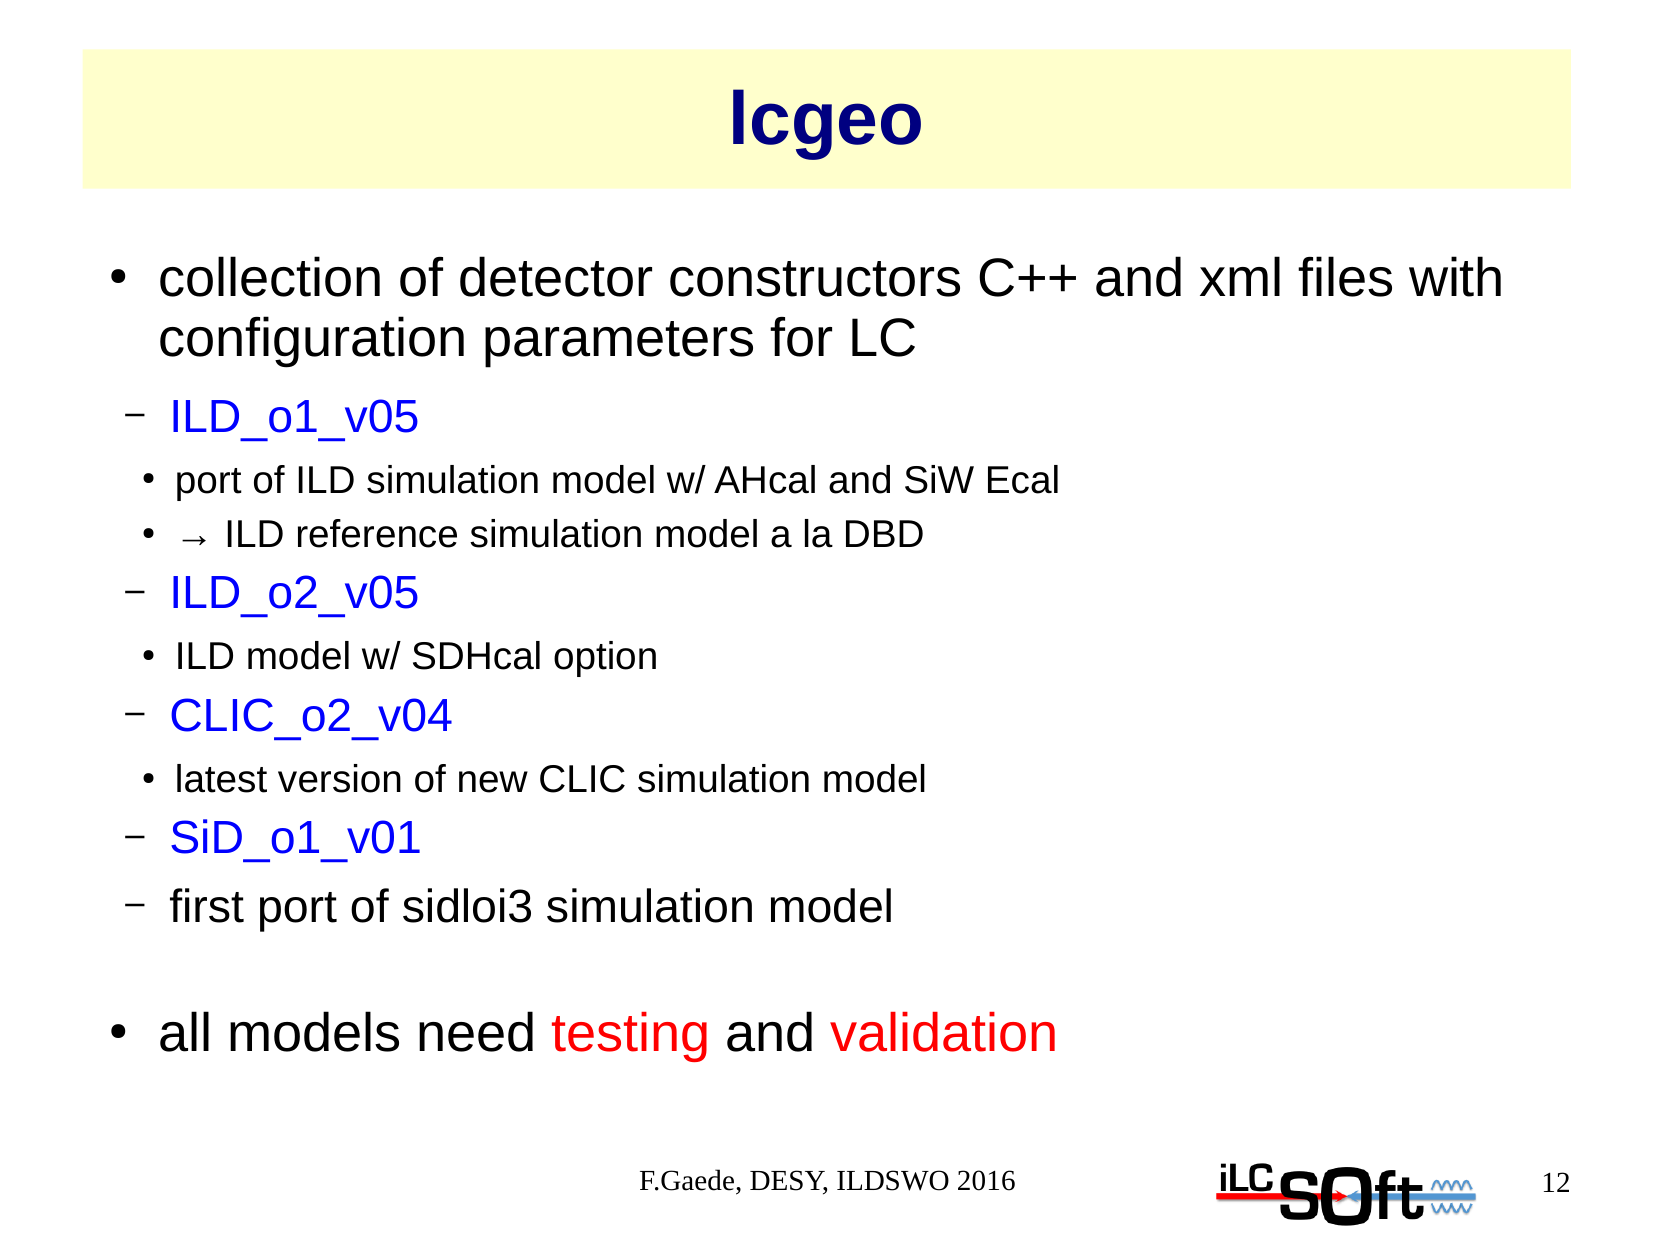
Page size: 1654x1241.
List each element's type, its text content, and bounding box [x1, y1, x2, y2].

picture [1206, 1155, 1561, 1241]
title lcgeo [82, 49, 1571, 189]
list collection of detector constructors C++ and xml files with configuration parameters for LC ILD_o1_v05 port of ILD simulation model w/ AHcal and SiW Ecal → ILD reference simulation model a la DBD ILD_o2_v05 ILD model w/ SDHcal option CLIC_o2_v04 latest version of new CLIC simulation model SiD_o1_v01 first port of sidloi3 simulation model all models need testing and validation [76, 247, 1565, 1066]
